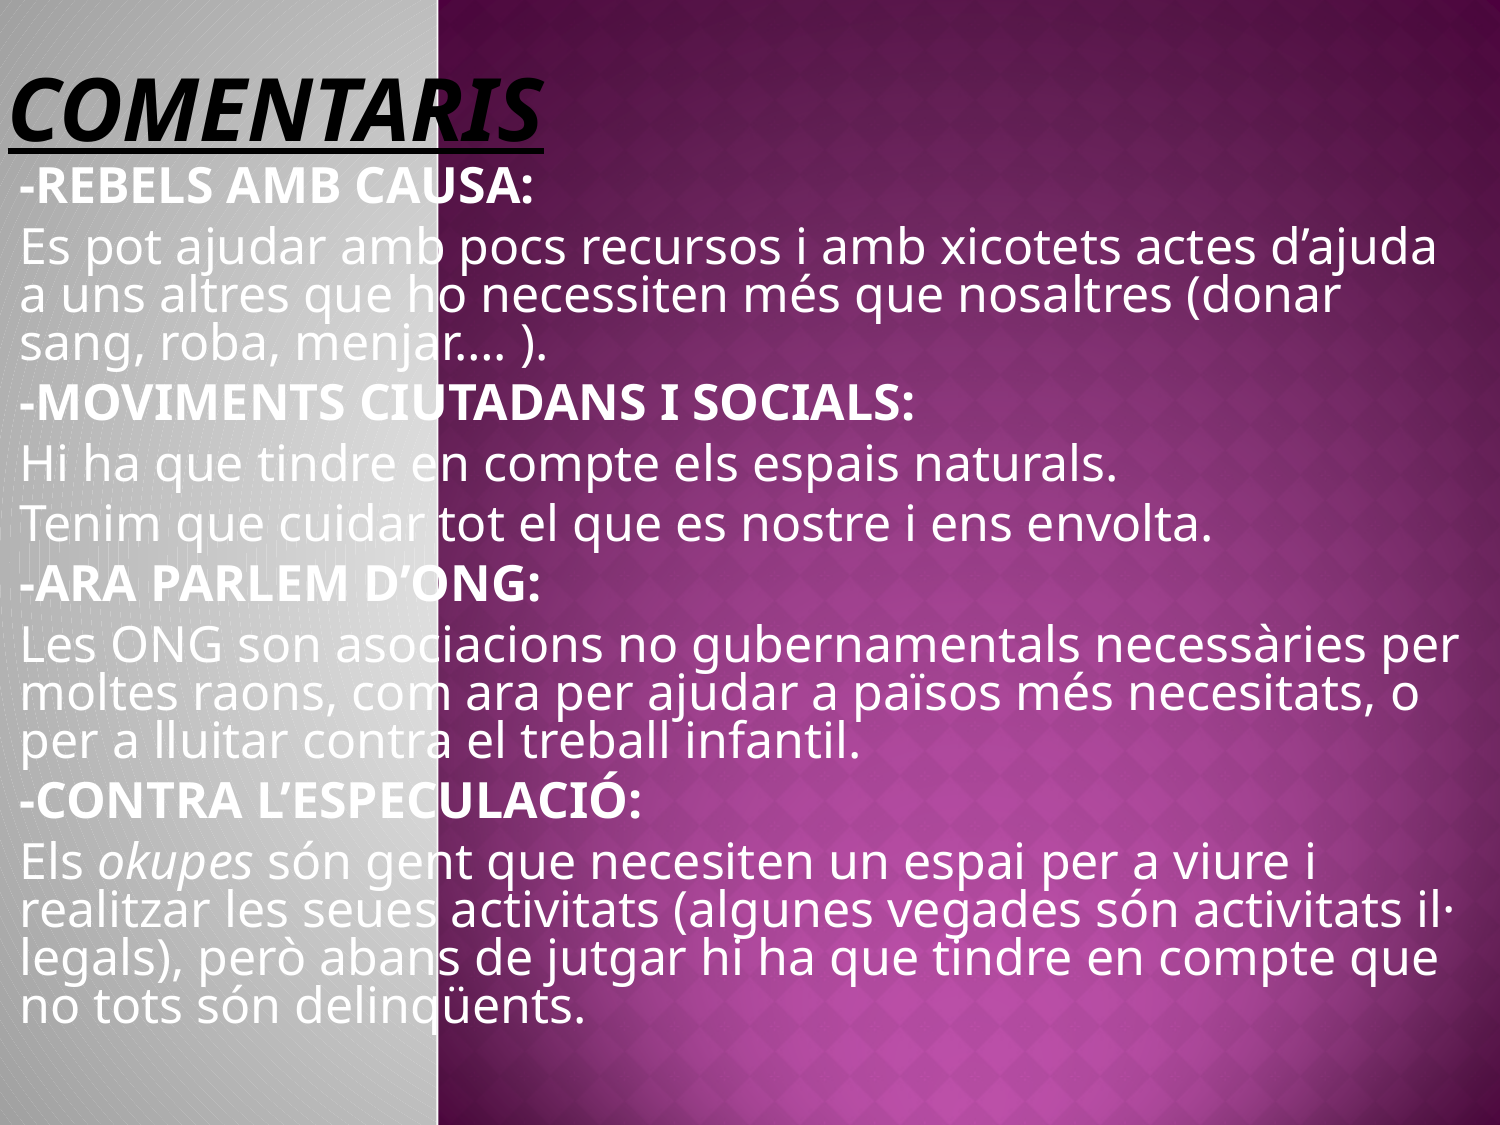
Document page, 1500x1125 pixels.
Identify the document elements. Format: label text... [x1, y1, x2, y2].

subtitle -REBELS AMB CAUSA: Es pot ajudar amb pocs recursos i amb xicotets actes d’ajuda a uns altres que ho necessiten més que nosaltres (donar sang, roba, menjar…. ). -MOVIMENTS CIUTADANS I SOCIALS: Hi ha que tindre en compte els espais naturals. Tenim que cuidar tot el que es nostre i ens envolta. -ARA PARLEM D’ONG: Les ONG son asociacions no gubernamentals necessàries per moltes raons, com ara per ajudar a països més necesitats, o per a lluitar contra el treball infantil. -CONTRA L’ESPECULACIÓ: Els okupes són gent que necesiten un espai per a viure i realitzar les seues activitats (algunes vegades són activitats il· legals), però abans de jutgar hi ha que tindre en compte que no tots són delinqüents. [11, 165, 1483, 1106]
title COMENTARIS [0, 30, 928, 159]
